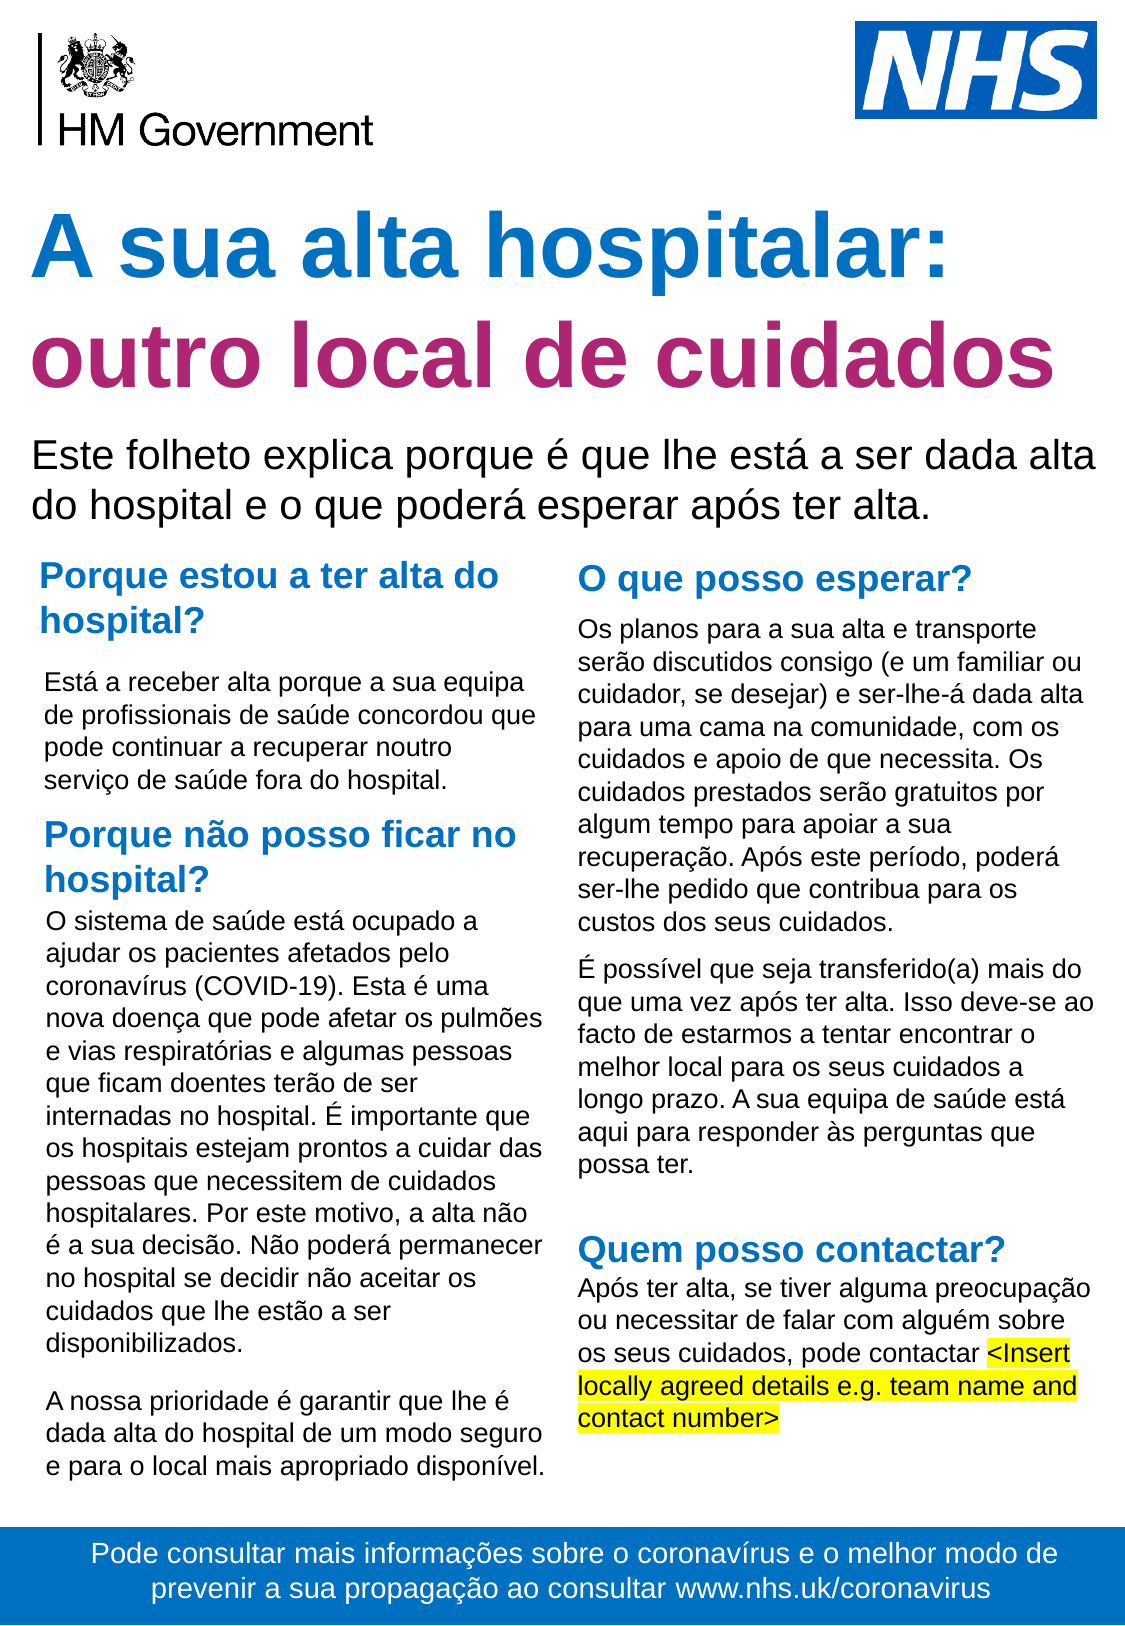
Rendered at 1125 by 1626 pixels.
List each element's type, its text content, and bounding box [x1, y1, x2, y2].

text_box A sua alta hospitalar: outro local de cuidados [14, 178, 1125, 416]
text_box Porque estou a ter alta do hospital? [24, 543, 571, 822]
text_box O sistema de saúde está ocupado a ajudar os pacientes afetados pelo coronavírus (COVID-19). Esta é uma nova doença que pode afetar os pulmões e vias respiratórias e algumas pessoas que ficam doentes terão de ser internadas no hospital. É importante que os hospitais estejam prontos a cuidar das pessoas que necessitem de cuidados hospitalares. Por este motivo, a alta não é a sua decisão. Não poderá permanecer no hospital se decidir não aceitar os cuidados que lhe estão a ser disponibilizados. A nossa prioridade é garantir que lhe é dada alta do hospital de um modo seguro e para o local mais apropriado disponível. [31, 896, 563, 1488]
text_box Quem posso contactar? Após ter alta, se tiver alguma preocupação ou necessitar de falar com alguém sobre os seus cuidados, pode contactar <Insert locally agreed details e.g. team name and contact number> [563, 1218, 1109, 1440]
text_box O que posso esperar? Os planos para a sua alta e transporte serão discutidos consigo (e um familiar ou cuidador, se desejar) e ser-lhe-á dada alta para uma cama na comunidade, com os cuidados e apoio de que necessita. Os cuidados prestados serão gratuitos por algum tempo para apoiar a sua recuperação. Após este período, poderá ser-lhe pedido que contribua para os custos dos seus cuidados. É possível que seja transferido(a) mais do que uma vez após ter alta. Isso deve-se ao facto de estarmos a tentar encontrar o melhor local para os seus cuidados a longo prazo. A sua equipa de saúde está aqui para responder às perguntas que possa ter. [563, 546, 1110, 1196]
text_box Este folheto explica porque é que lhe está a ser dada alta do hospital e o que poderá esperar após ter alta. [16, 419, 1113, 537]
text_box Porque não posso ficar no hospital? [29, 802, 575, 940]
text_box Está a receber alta porque a sua equipa de profissionais de saúde concordou que pode continuar a recuperar noutro serviço de saúde fora do hospital. [29, 657, 557, 802]
